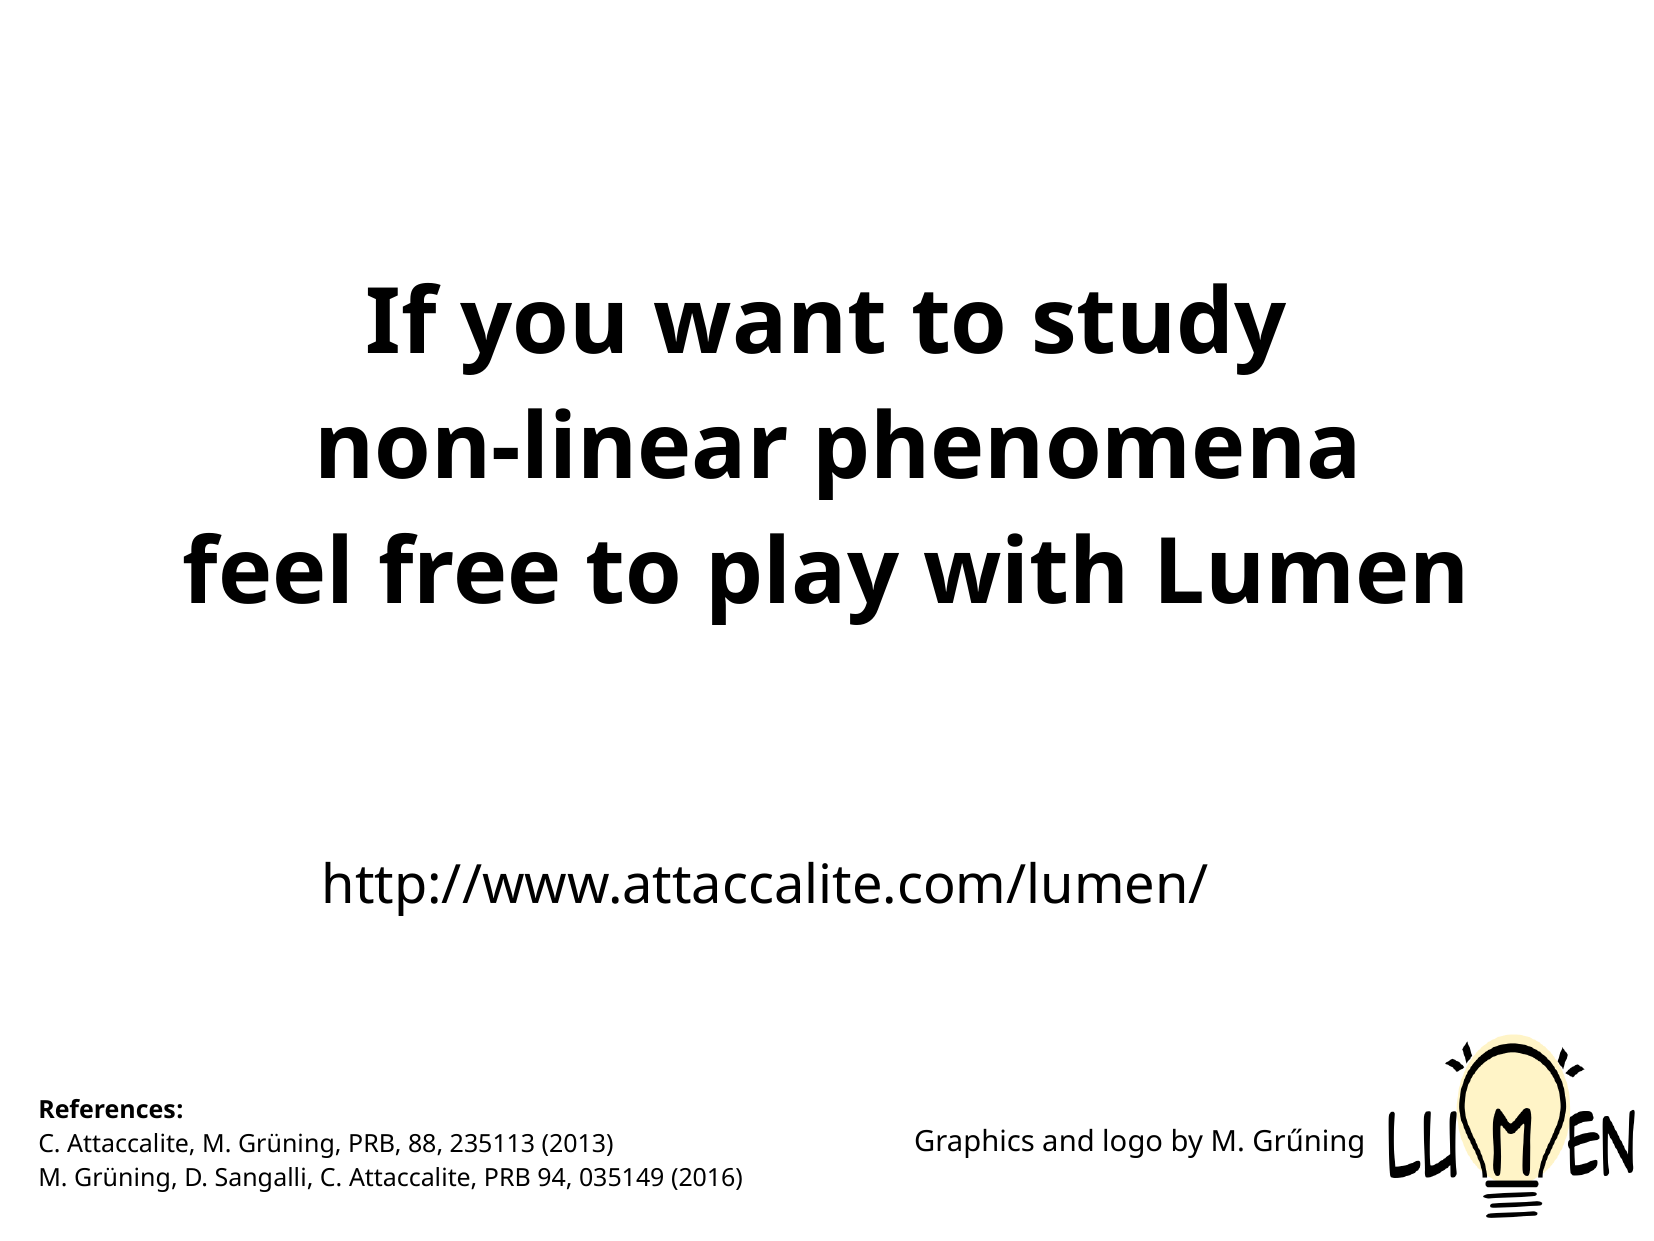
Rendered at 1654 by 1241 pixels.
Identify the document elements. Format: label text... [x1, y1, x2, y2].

picture [1381, 1027, 1642, 1225]
title If you want to study non-linear phenomena feel free to play with Lumen [82, 141, 1571, 744]
title Graphics and logo by M. Grűning [885, 1092, 1394, 1188]
text_box References: C. Attaccalite, M. Grüning, PRB, 88, 235113 (2013) M. Grüning, D. Sangalli, C. Attaccalite, PRB 94, 035149 (2016) [23, 1084, 804, 1202]
text_box http://www.attaccalite.com/lumen/ [307, 838, 1382, 934]
